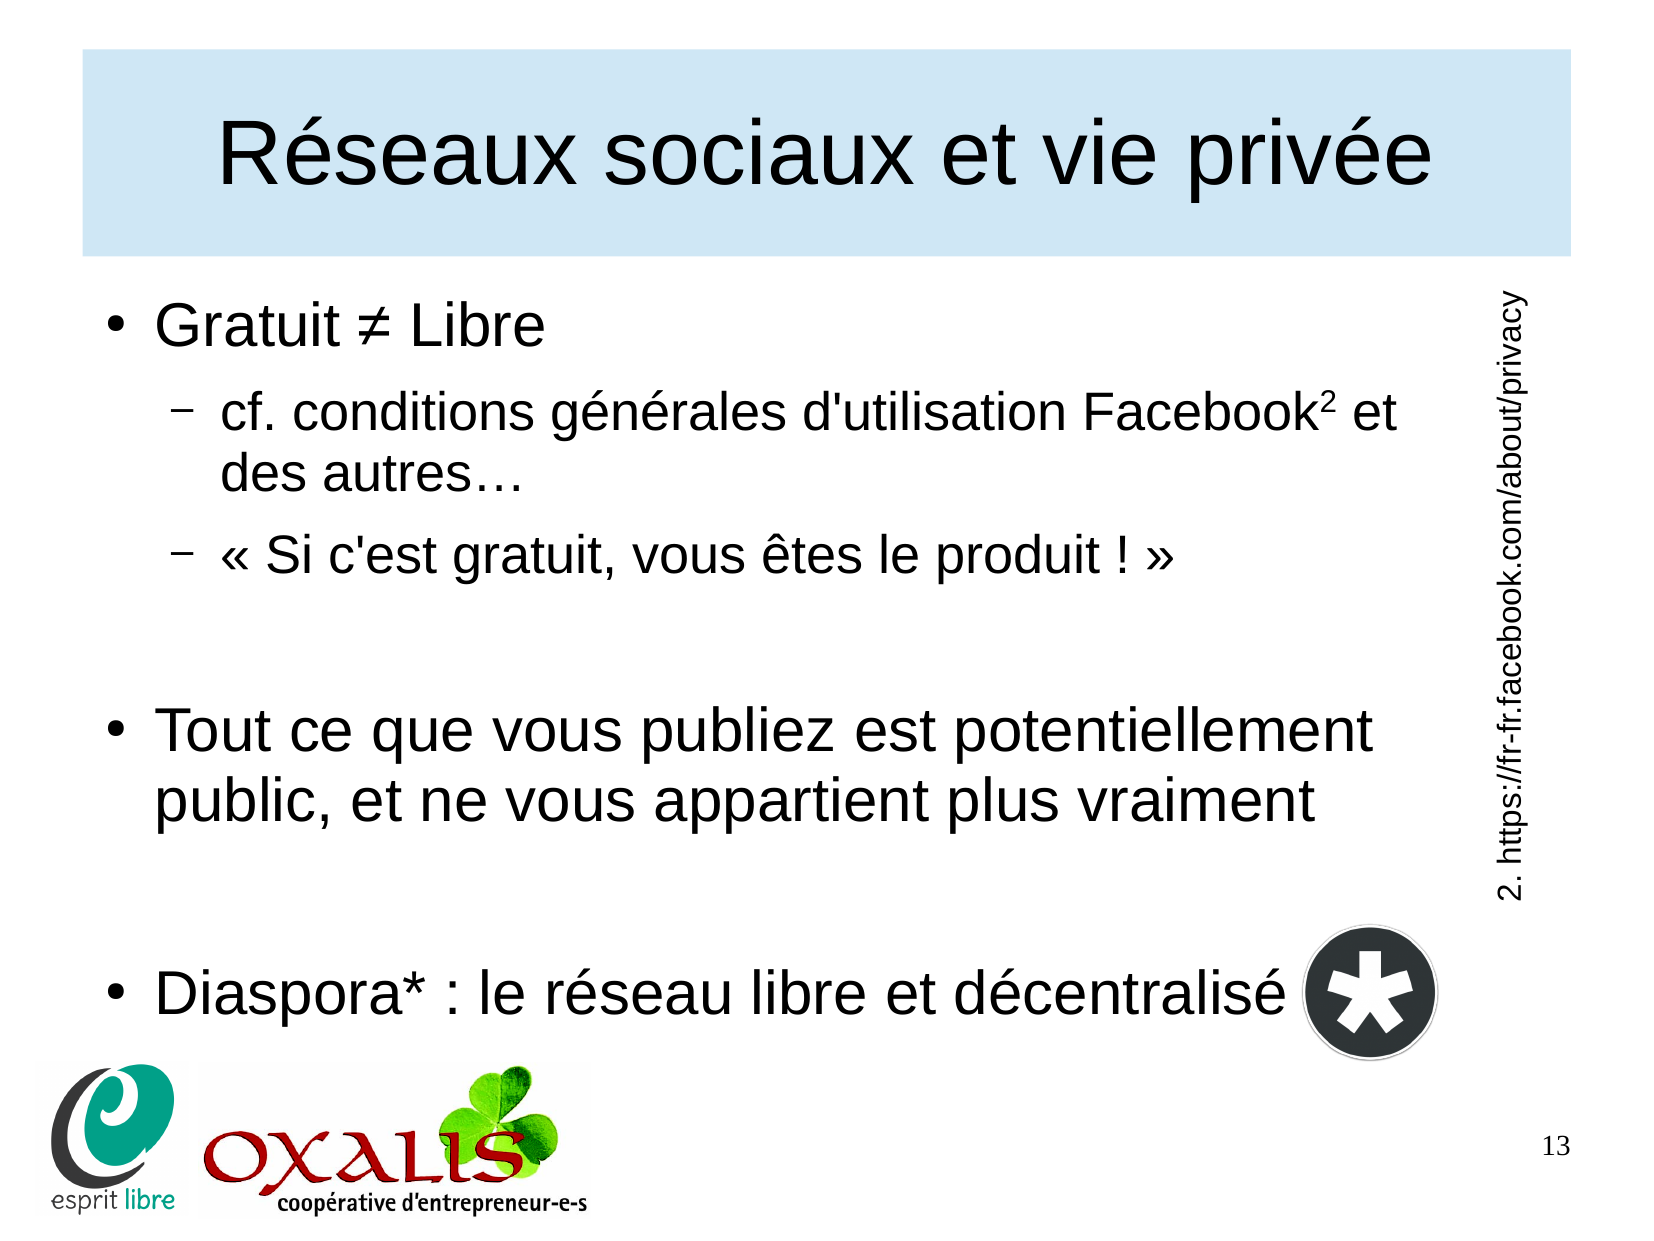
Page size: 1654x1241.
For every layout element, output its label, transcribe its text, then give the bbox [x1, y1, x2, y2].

picture [198, 1062, 591, 1219]
picture [1287, 909, 1453, 1075]
text_box 2. https://fr-fr.facebook.com/about/privacy [1483, 276, 1536, 953]
title Réseaux sociaux et vie privée [82, 49, 1571, 257]
list Gratuit ≠ Libre cf. conditions générales d'utilisation Facebook2 et des autres… « Si c'est gratuit, vous êtes le produit ! » Tout ce que vous publiez est potentiellement public, et ne vous appartient plus vraiment Diaspora* : le réseau libre et décentralisé [88, 290, 1435, 1040]
picture [35, 1061, 189, 1216]
